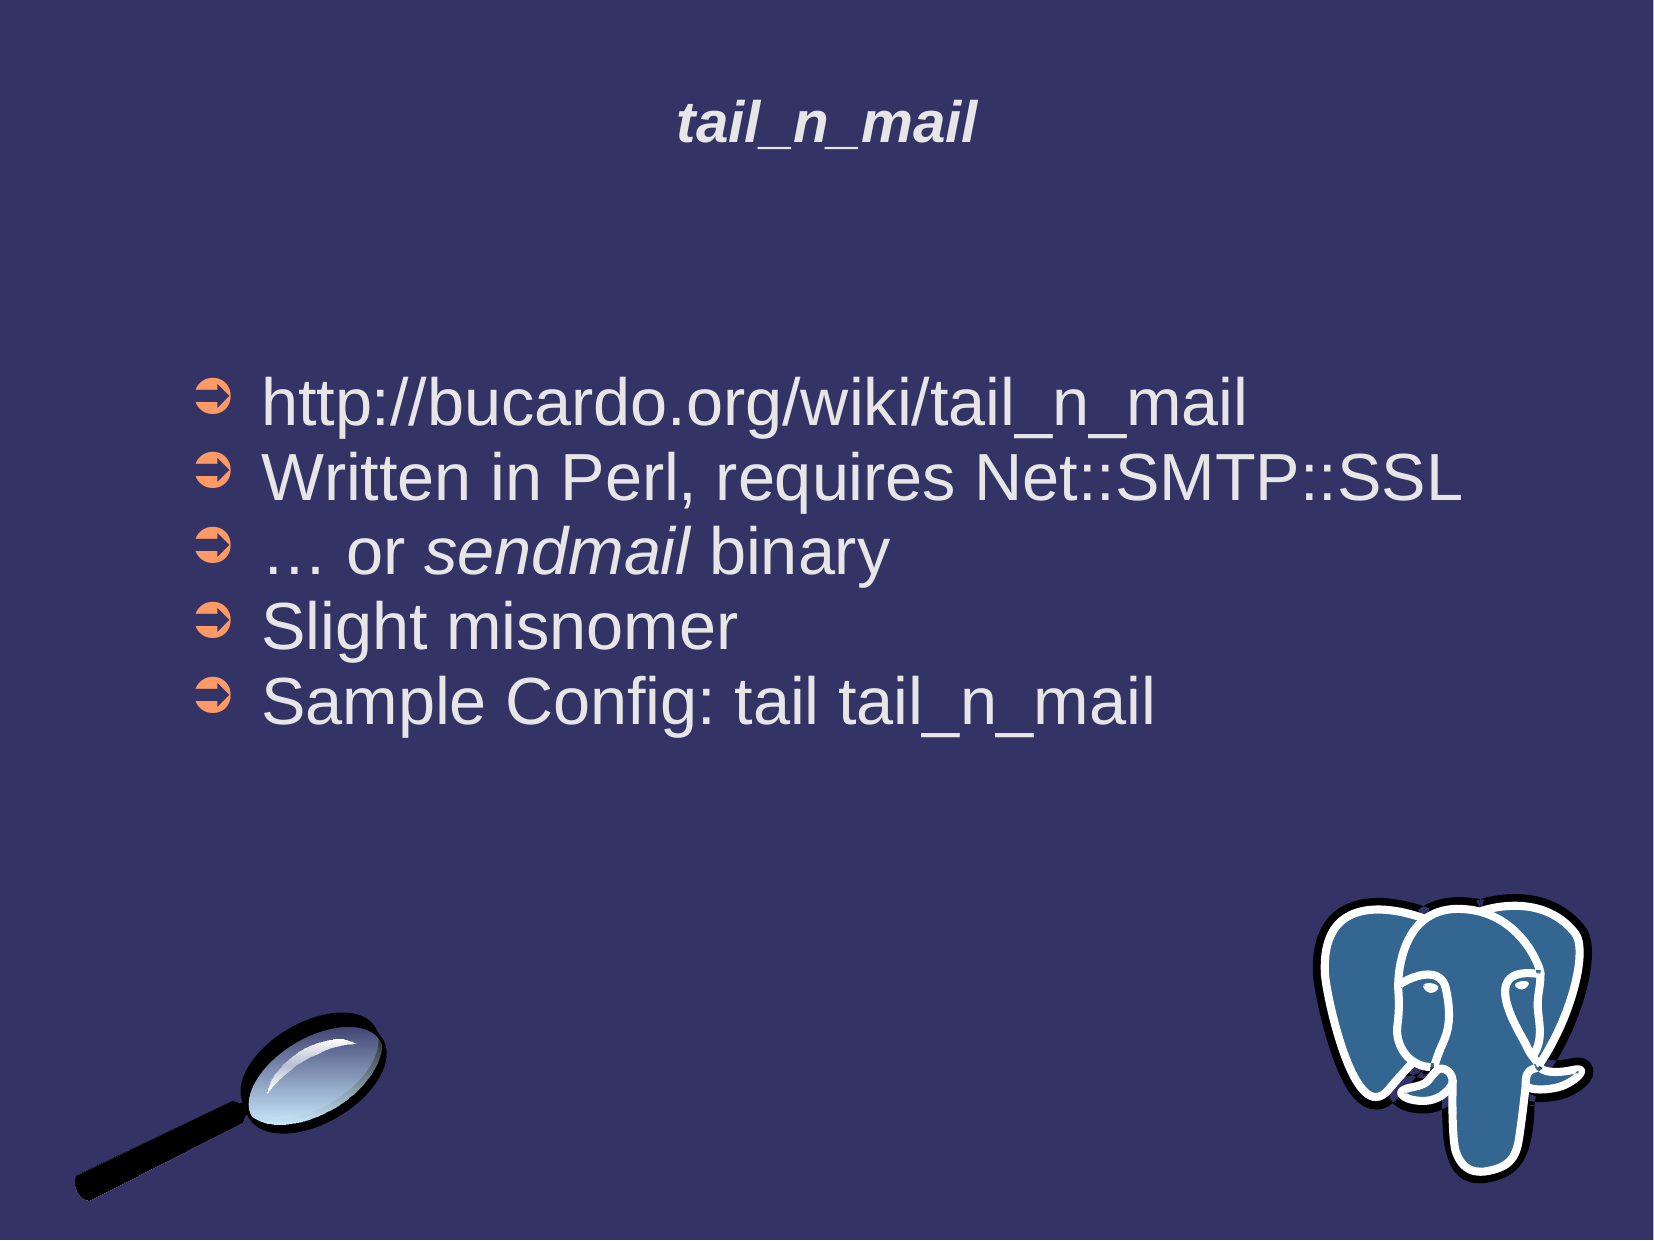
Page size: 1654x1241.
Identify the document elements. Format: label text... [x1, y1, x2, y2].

list http://bucardo.org/wiki/tail_n_mail Written in Perl, requires Net::SMTP::SSL … or sendmail binary Slight misnomer Sample Config: tail tail_n_mail [178, 364, 1570, 1184]
title tail_n_mail [121, 19, 1534, 227]
